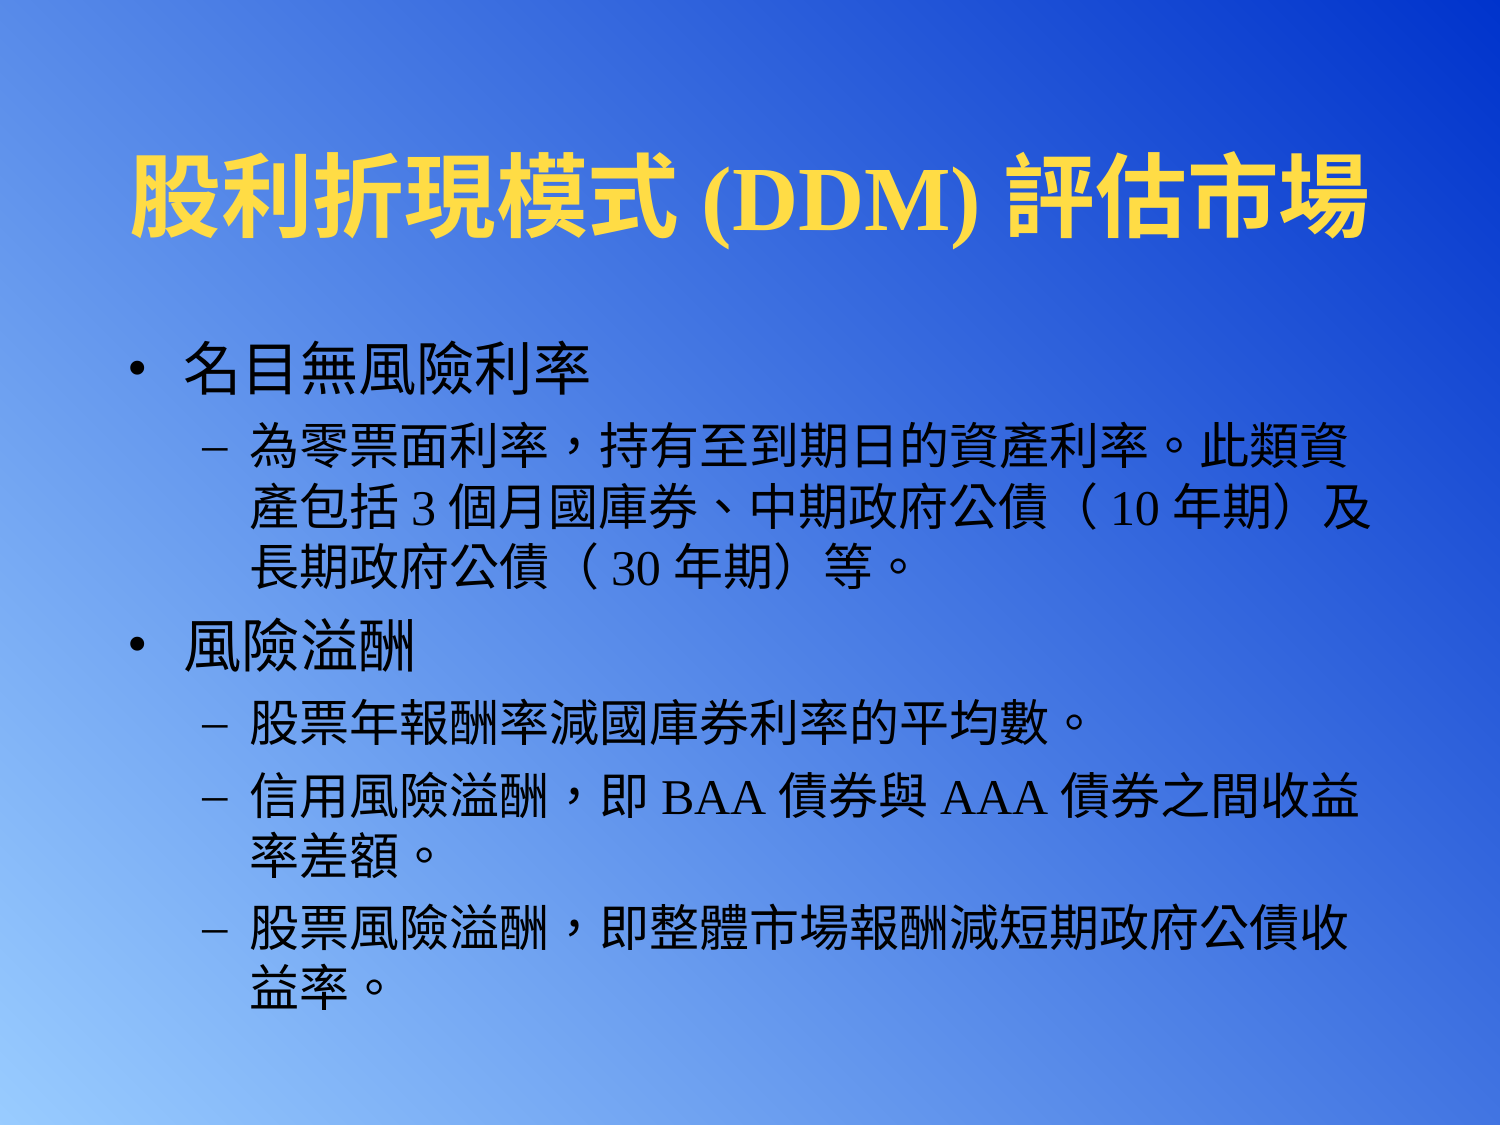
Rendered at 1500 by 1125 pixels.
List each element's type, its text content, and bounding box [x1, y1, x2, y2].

list 名目無風險利率 為零票面利率，持有至到期日的資產利率。此類資產包括3個月國庫券、中期政府公債（10年期）及長期政府公債（30年期）等。 風險溢酬 股票年報酬率減國庫券利率的平均數。 信用風險溢酬，即BAA債券與AAA債券之間收益率差額。 股票風險溢酬，即整體市場報酬減短期政府公債收益率。 [112, 324, 1388, 1047]
title 股利折現模式(DDM)評估市場 [112, 99, 1388, 288]
